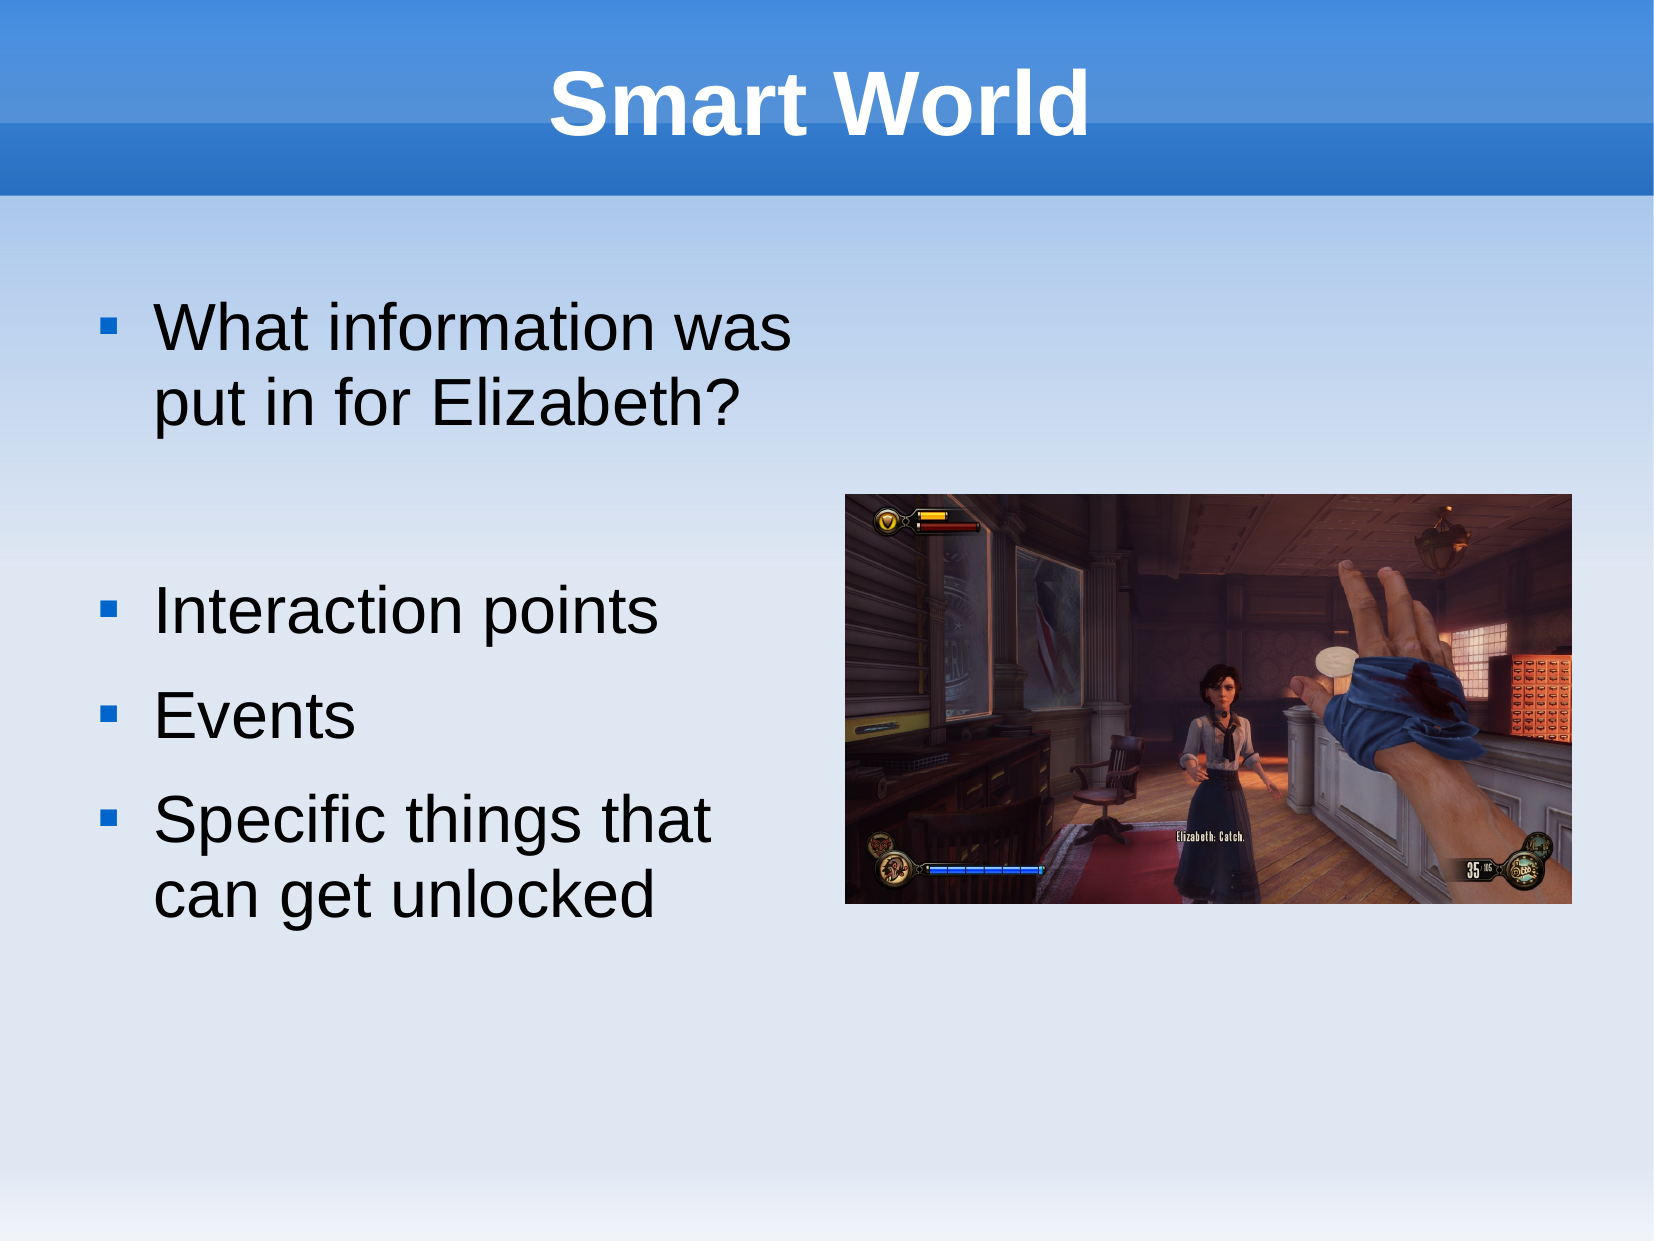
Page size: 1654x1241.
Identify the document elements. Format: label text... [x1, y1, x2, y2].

picture [0, 0, 1654, 1241]
title Smart World [76, 0, 1565, 208]
list What information was put in for Elizabeth? Interaction points Events Specific things that can get unlocked [82, 290, 809, 1109]
